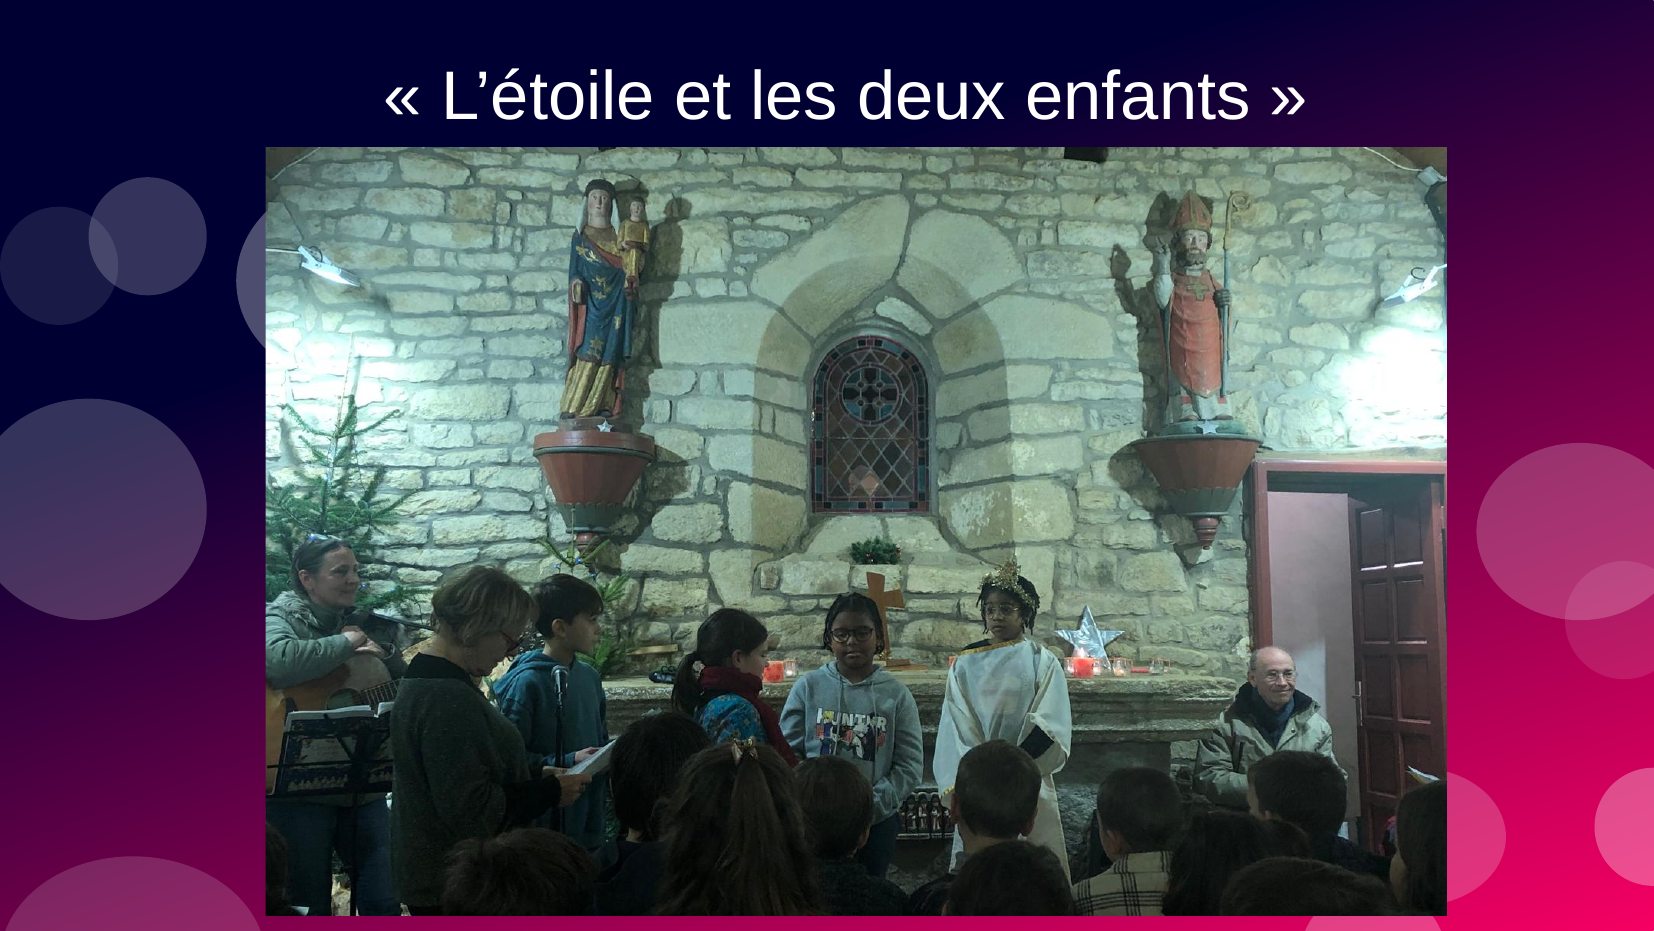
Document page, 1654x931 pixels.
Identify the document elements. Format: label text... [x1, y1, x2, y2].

title « L’étoile et les deux enfants » [383, 14, 1329, 147]
picture [265, 147, 1447, 916]
